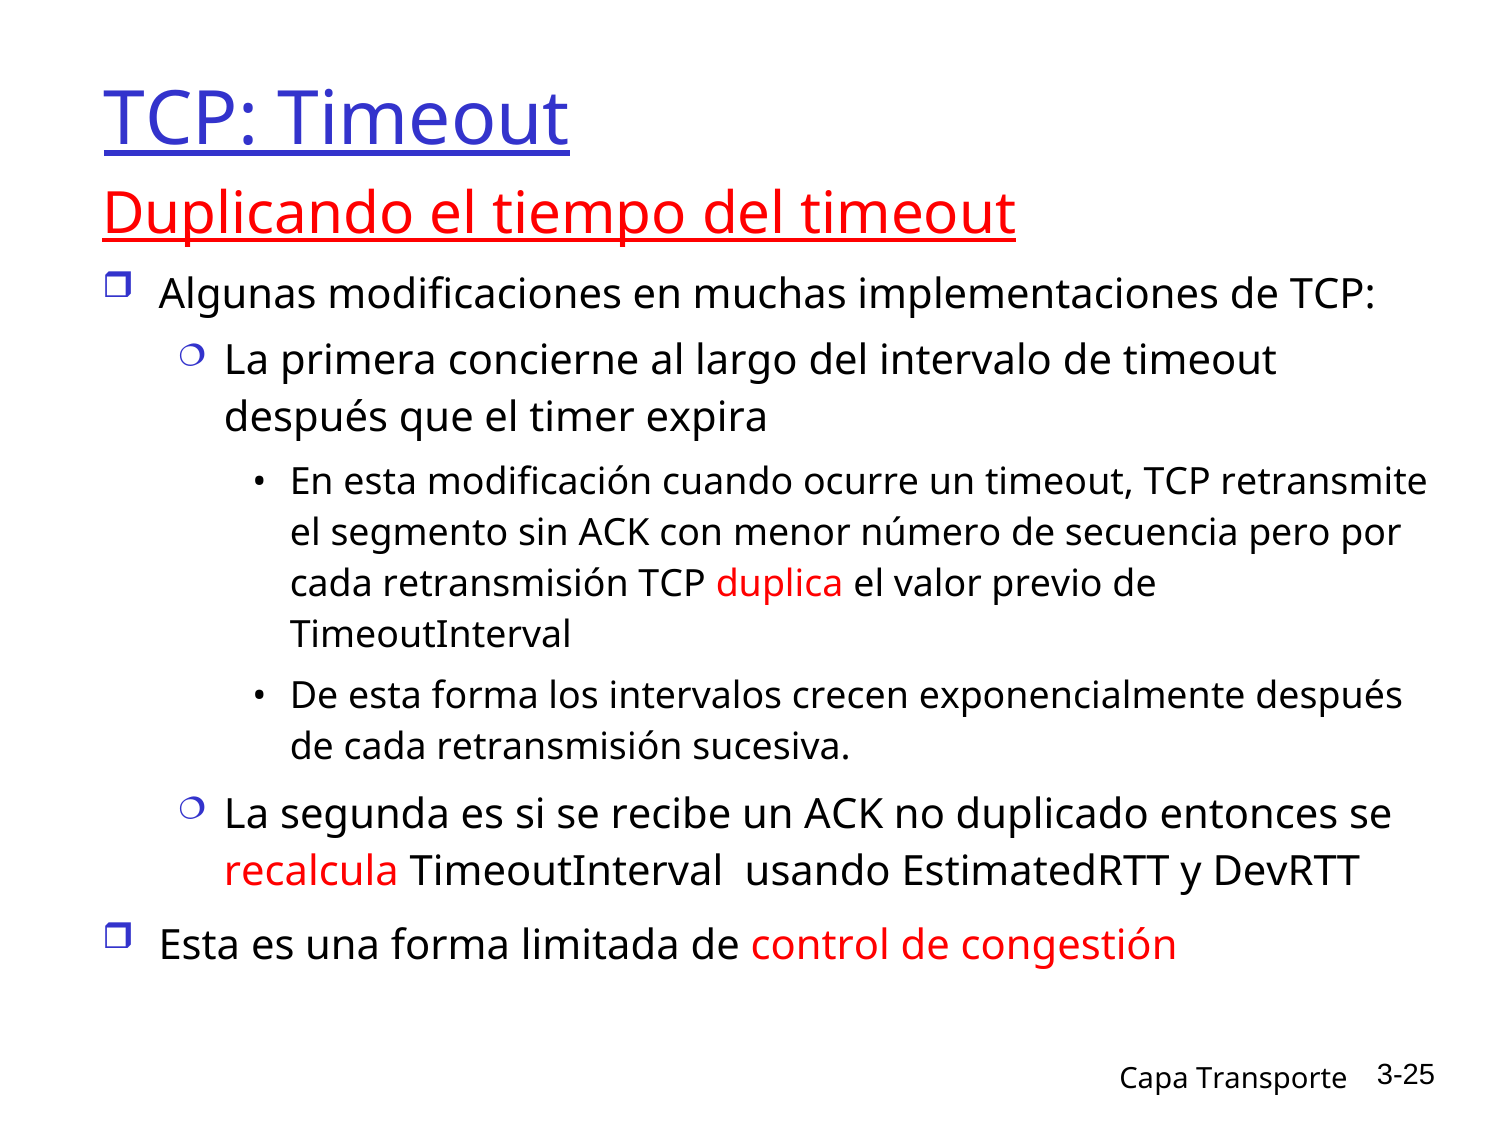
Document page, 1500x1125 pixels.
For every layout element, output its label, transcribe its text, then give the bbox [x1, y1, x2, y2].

title TCP: Timeout [89, 21, 1365, 174]
list Duplicando el tiempo del timeout Algunas modificaciones en muchas implementaciones de TCP: La primera concierne al largo del intervalo de timeout después que el timer expira En esta modificación cuando ocurre un timeout, TCP retransmite el segmento sin ACK con menor número de secuencia pero por cada retransmisión TCP duplica el valor previo de TimeoutInterval De esta forma los intervalos crecen exponencialmente después de cada retransmisión sucesiva. La segunda es si se recibe un ACK no duplicado entonces se recalcula TimeoutInterval usando EstimatedRTT y DevRTT Esta es una forma limitada de control de congestión [87, 174, 1463, 1051]
